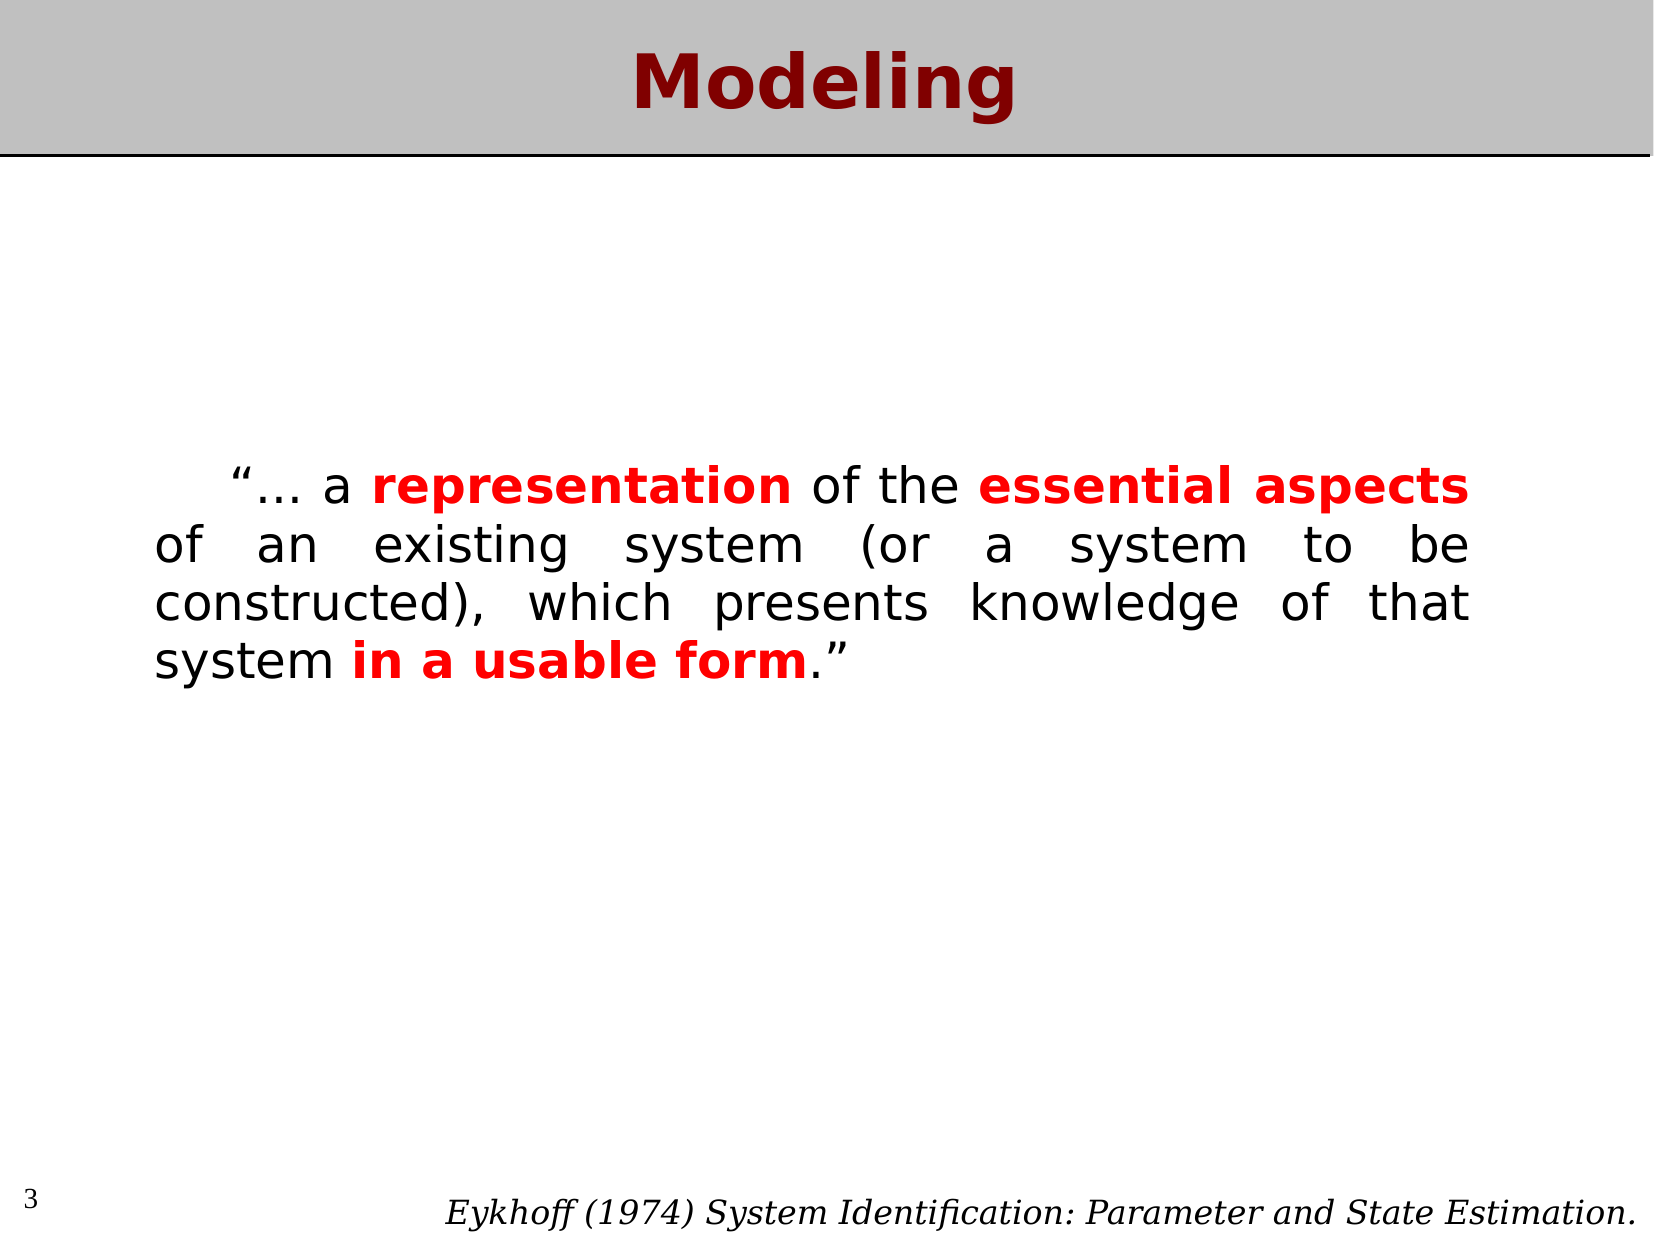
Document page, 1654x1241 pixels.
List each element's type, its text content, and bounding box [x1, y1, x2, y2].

text_box Eykhoff (1974) System Identification: Parameter and State Estimation. [274, 1186, 1654, 1226]
text_box Modeling [0, 31, 1651, 134]
text_box [0, 0, 1654, 156]
text_box “... a representation of the essential aspects of an existing system (or a system to be constructed), which presents knowledge of that system in a usable form.” [139, 450, 1514, 698]
